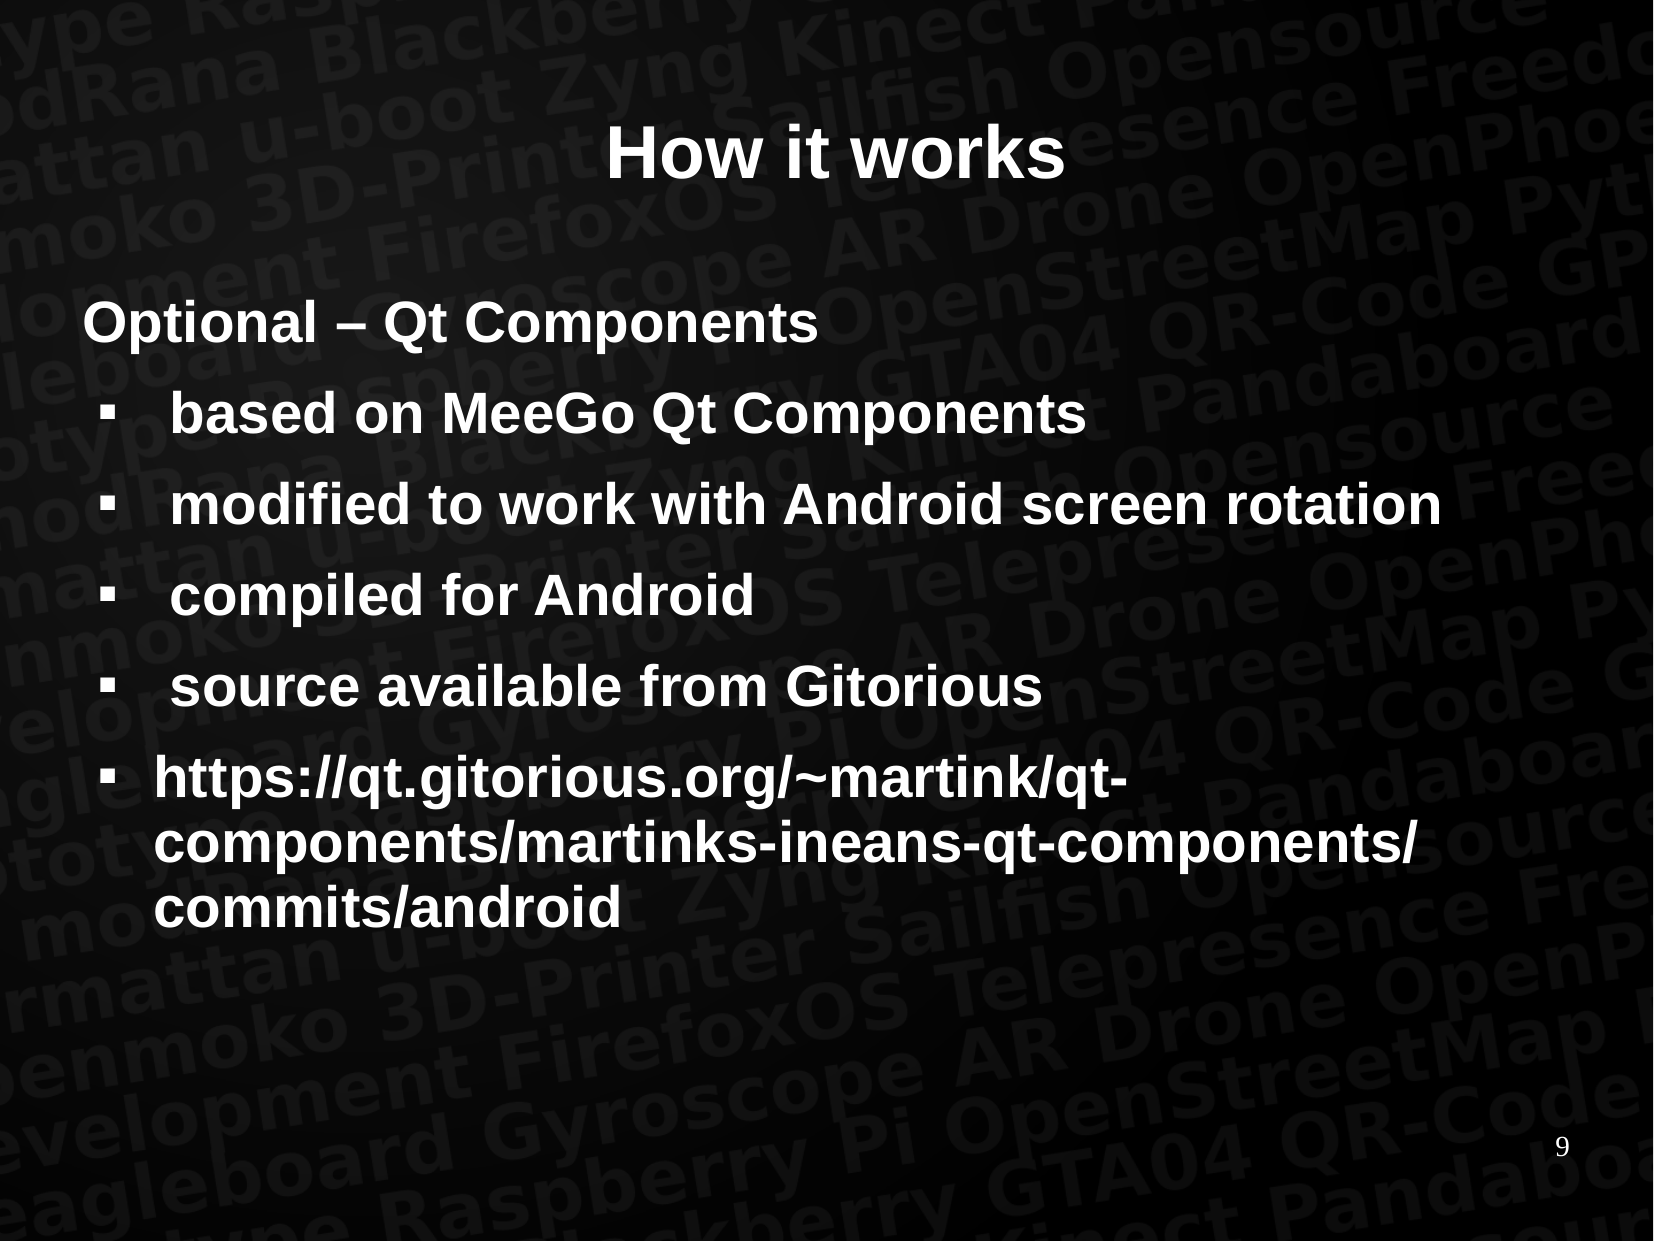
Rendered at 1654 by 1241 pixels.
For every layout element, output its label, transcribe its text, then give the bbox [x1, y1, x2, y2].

list Optional – Qt Components based on MeeGo Qt Components modified to work with Android screen rotation compiled for Android source available from Gitorious https://qt.gitorious.org/~martink/qt-components/martinks-ineans-qt-components/commits/android [82, 290, 1538, 1010]
picture [0, 0, 1654, 1241]
title How it works [82, 49, 1571, 257]
